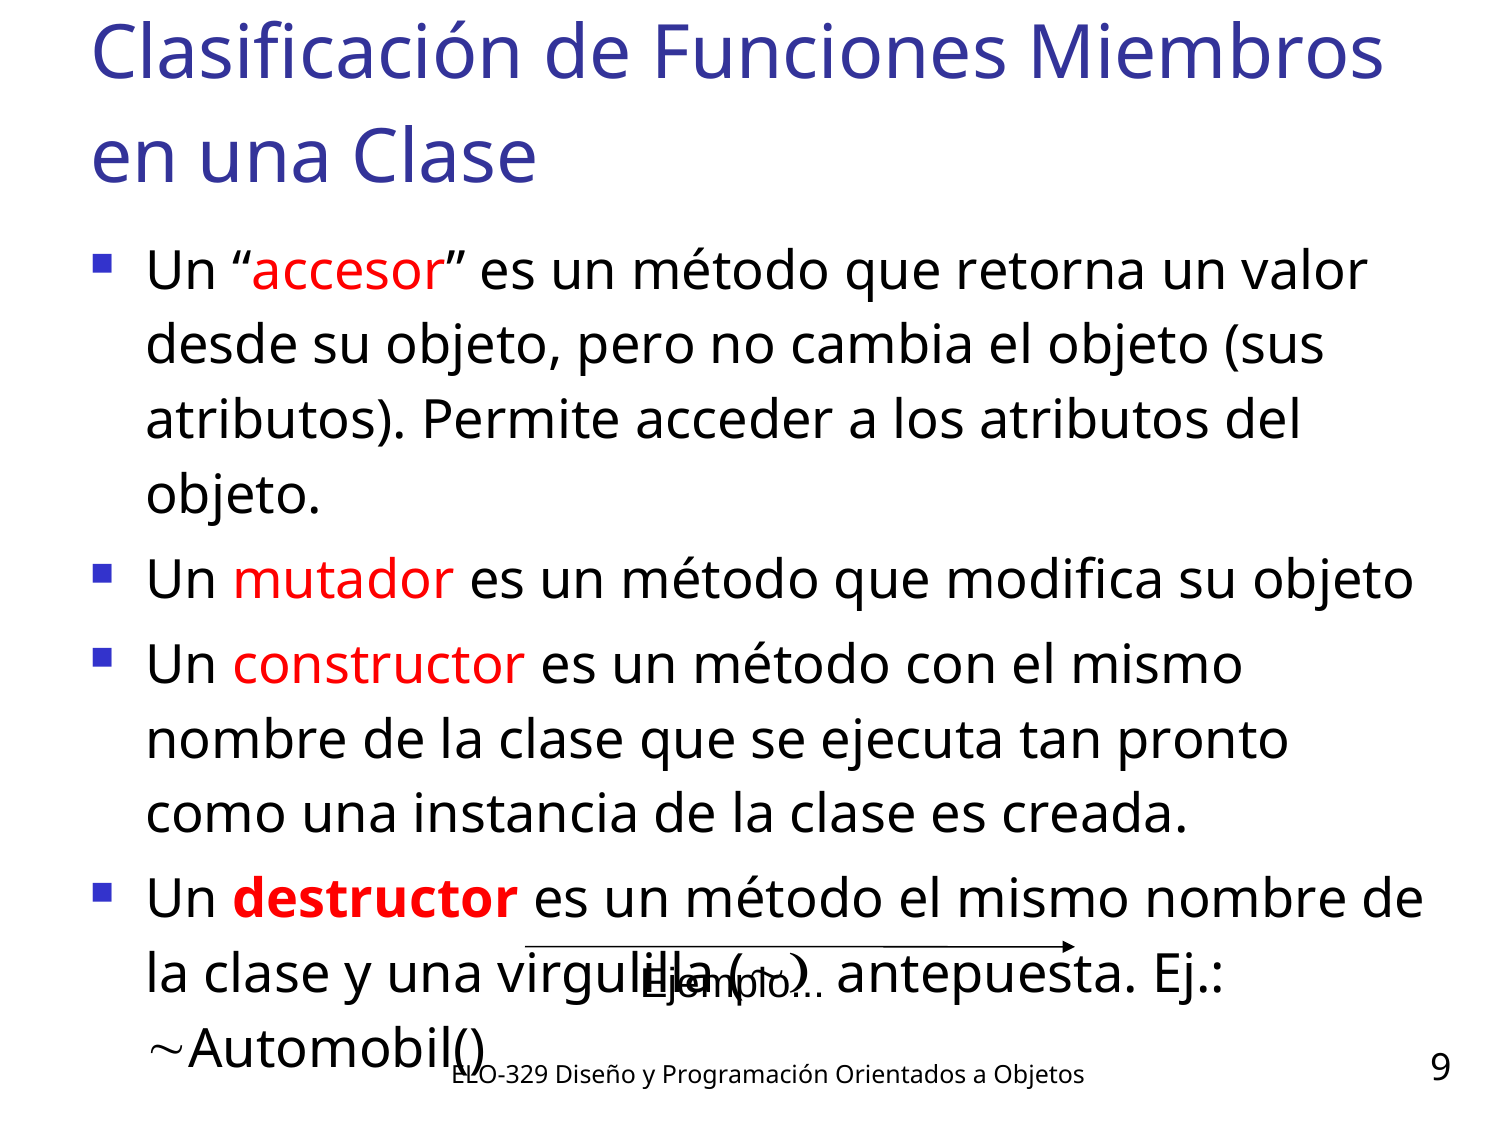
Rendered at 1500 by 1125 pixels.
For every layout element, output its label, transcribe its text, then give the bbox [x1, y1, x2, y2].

list Un “accesor” es un método que retorna un valor desde su objeto, pero no cambia el objeto (sus atributos). Permite acceder a los atributos del objeto. Un mutador es un método que modifica su objeto Un constructor es un método con el mismo nombre de la clase que se ejecuta tan pronto como una instancia de la clase es creada. Un destructor es un método el mismo nombre de la clase y una virgulilla () antepuesta. Ej.: Automobil()‏ [75, 222, 1462, 1043]
title Clasificación de Funciones Miembros en una Clase [75, 30, 1500, 212]
